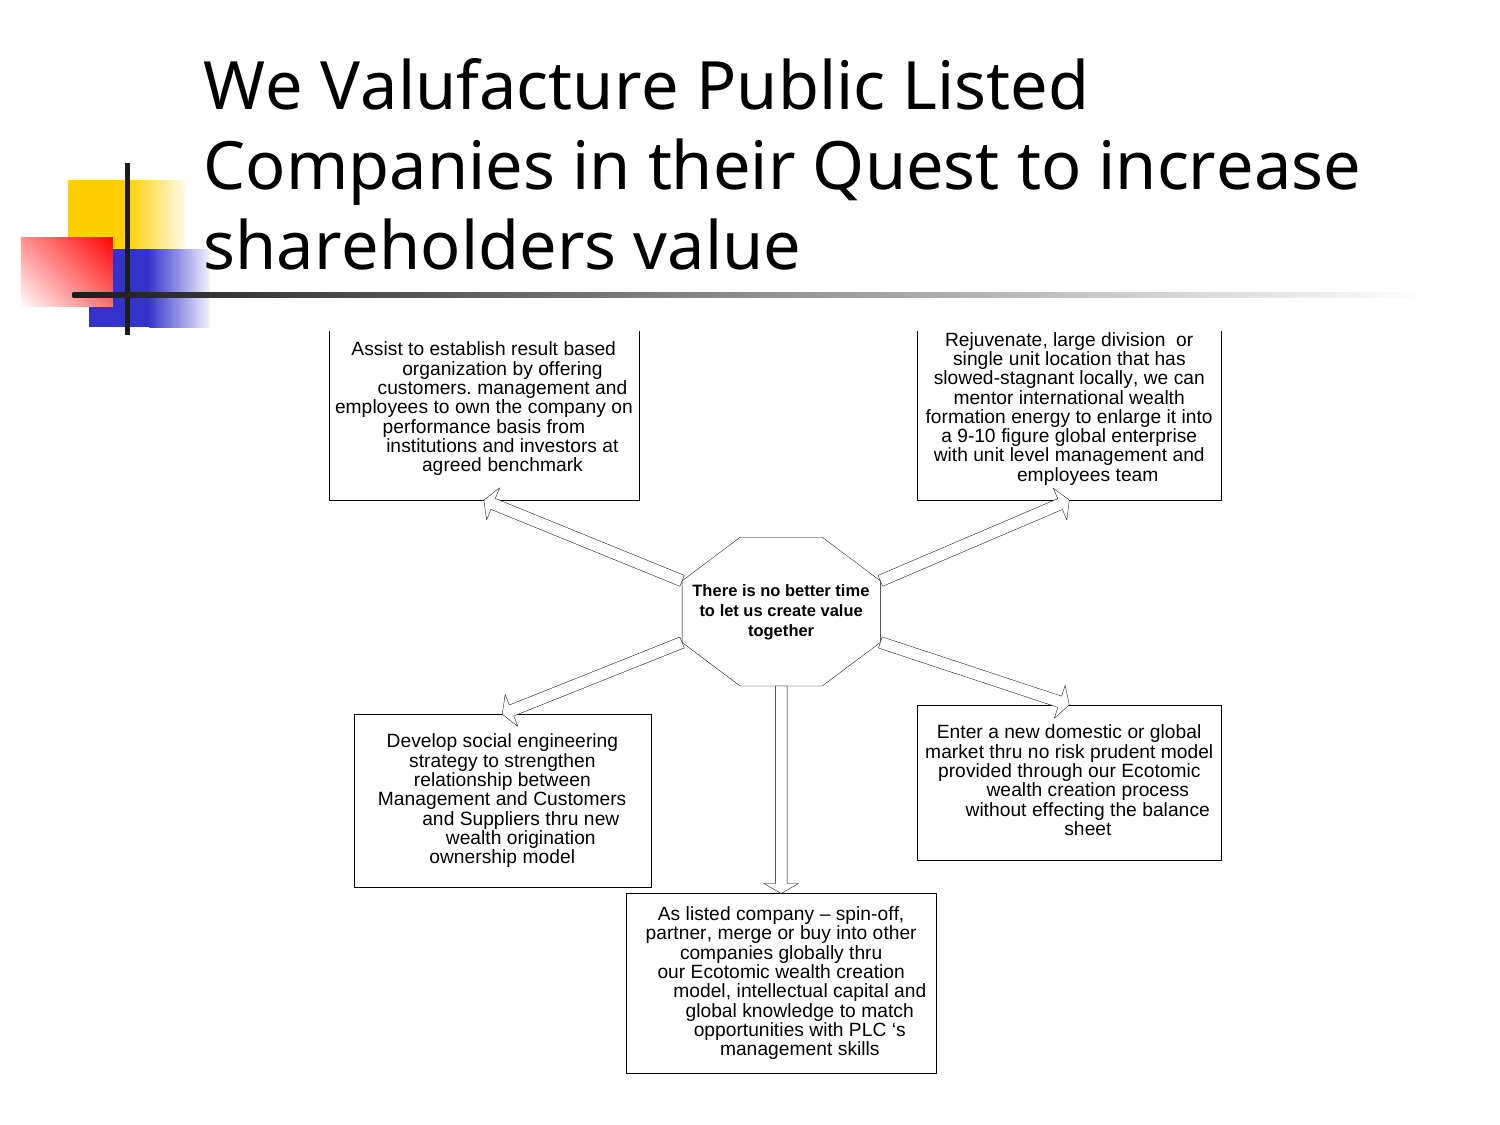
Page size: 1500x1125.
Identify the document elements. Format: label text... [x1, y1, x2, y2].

title We Valufacture Public Listed Companies in their Quest to increase shareholders value [188, 35, 1468, 275]
chart [327, 331, 1223, 1076]
